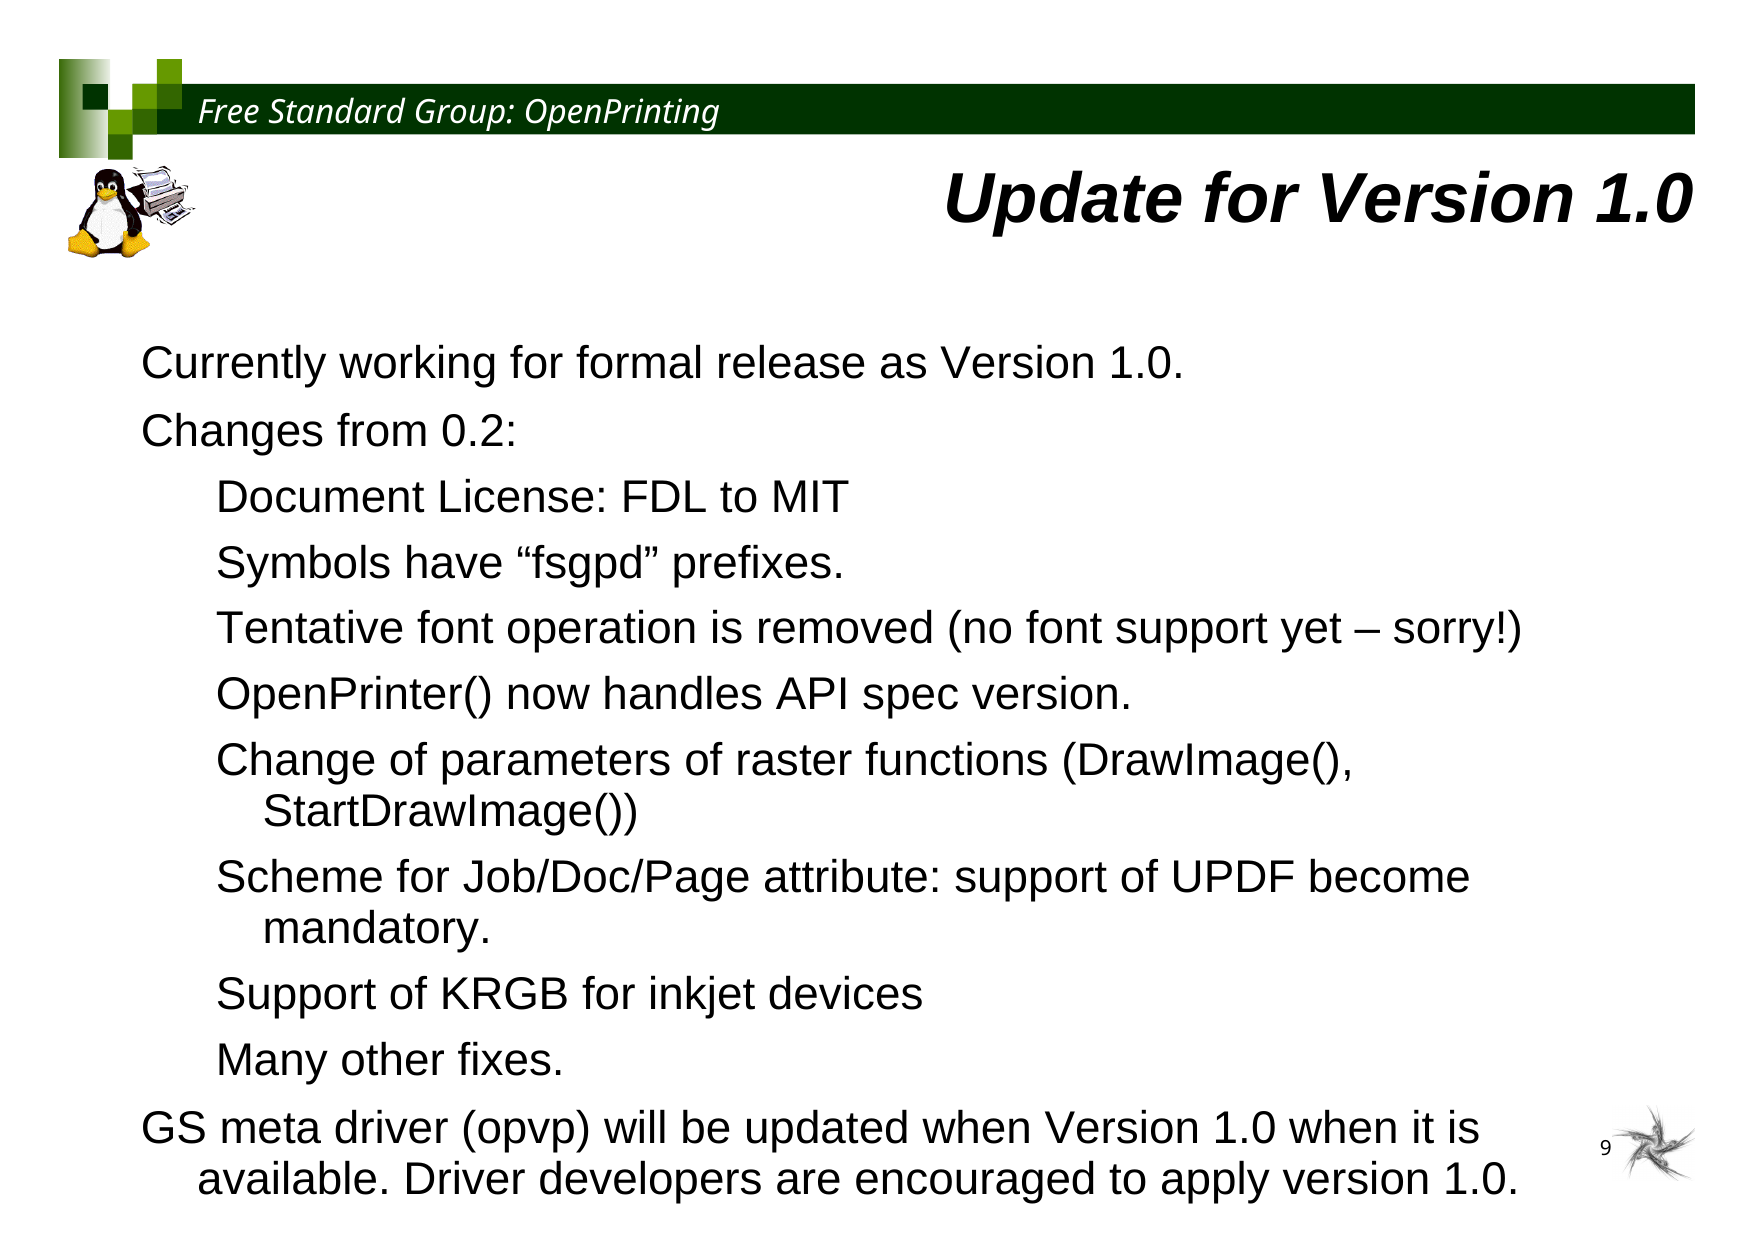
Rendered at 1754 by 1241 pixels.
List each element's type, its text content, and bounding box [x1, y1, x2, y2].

picture [1614, 1105, 1695, 1181]
picture [59, 155, 204, 265]
list Currently working for formal release as Version 1.0. Changes from 0.2: Document License: FDL to MIT Symbols have “fsgpd” prefixes. Tentative font operation is removed (no font support yet – sorry!) OpenPrinter() now handles API spec version. Change of parameters of raster functions (DrawImage(), StartDrawImage()) Scheme for Job/Doc/Page attribute: support of UPDF become mandatory. Support of KRGB for inkjet devices Many other fixes. GS meta driver (opvp) will be updated when Version 1.0 when it is available. Driver developers are encouraged to apply version 1.0. [140, 337, 1614, 1202]
title Update for Version 1.0 [230, 105, 1695, 291]
